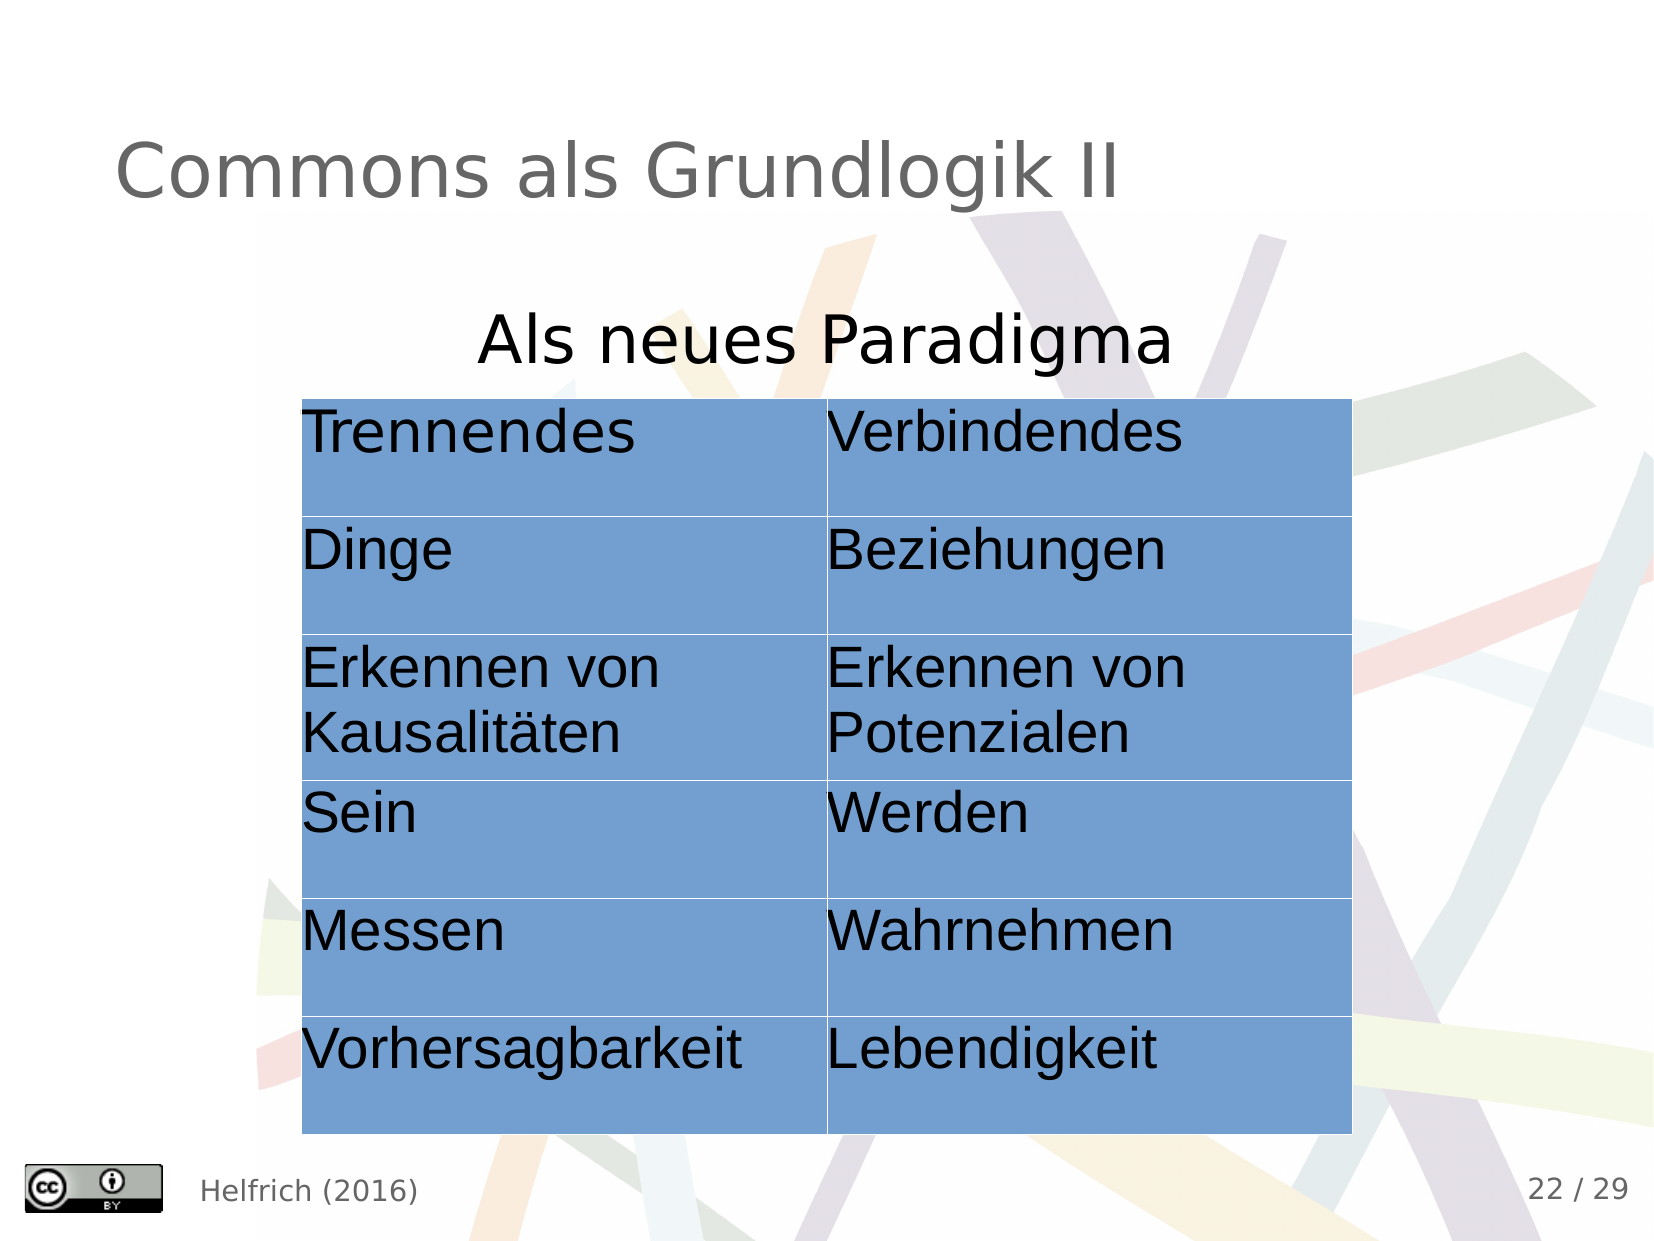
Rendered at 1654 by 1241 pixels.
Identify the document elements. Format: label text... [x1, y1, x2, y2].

text_box Helfrich (2016) [184, 1167, 1218, 1217]
table_header Trennendes [302, 399, 827, 516]
table_cell Erkennen von Potenzialen [828, 635, 1352, 780]
table_cell Messen [302, 899, 827, 1016]
table_cell Lebendigkeit [828, 1017, 1352, 1134]
table_cell Dinge [302, 517, 827, 634]
list Als neues Paradigma [114, 302, 1539, 1102]
picture [24, 1164, 163, 1213]
table_cell Werden [828, 781, 1352, 898]
title Commons als Grundlogik II [114, 73, 1539, 271]
table_cell Sein [302, 781, 827, 898]
table_cell Erkennen von Kausalitäten [302, 635, 827, 780]
table_header Verbindendes [828, 399, 1352, 516]
table_cell Beziehungen [828, 517, 1352, 634]
table_cell Wahrnehmen [828, 899, 1352, 1016]
table_cell Vorhersagbarkeit [302, 1017, 827, 1134]
